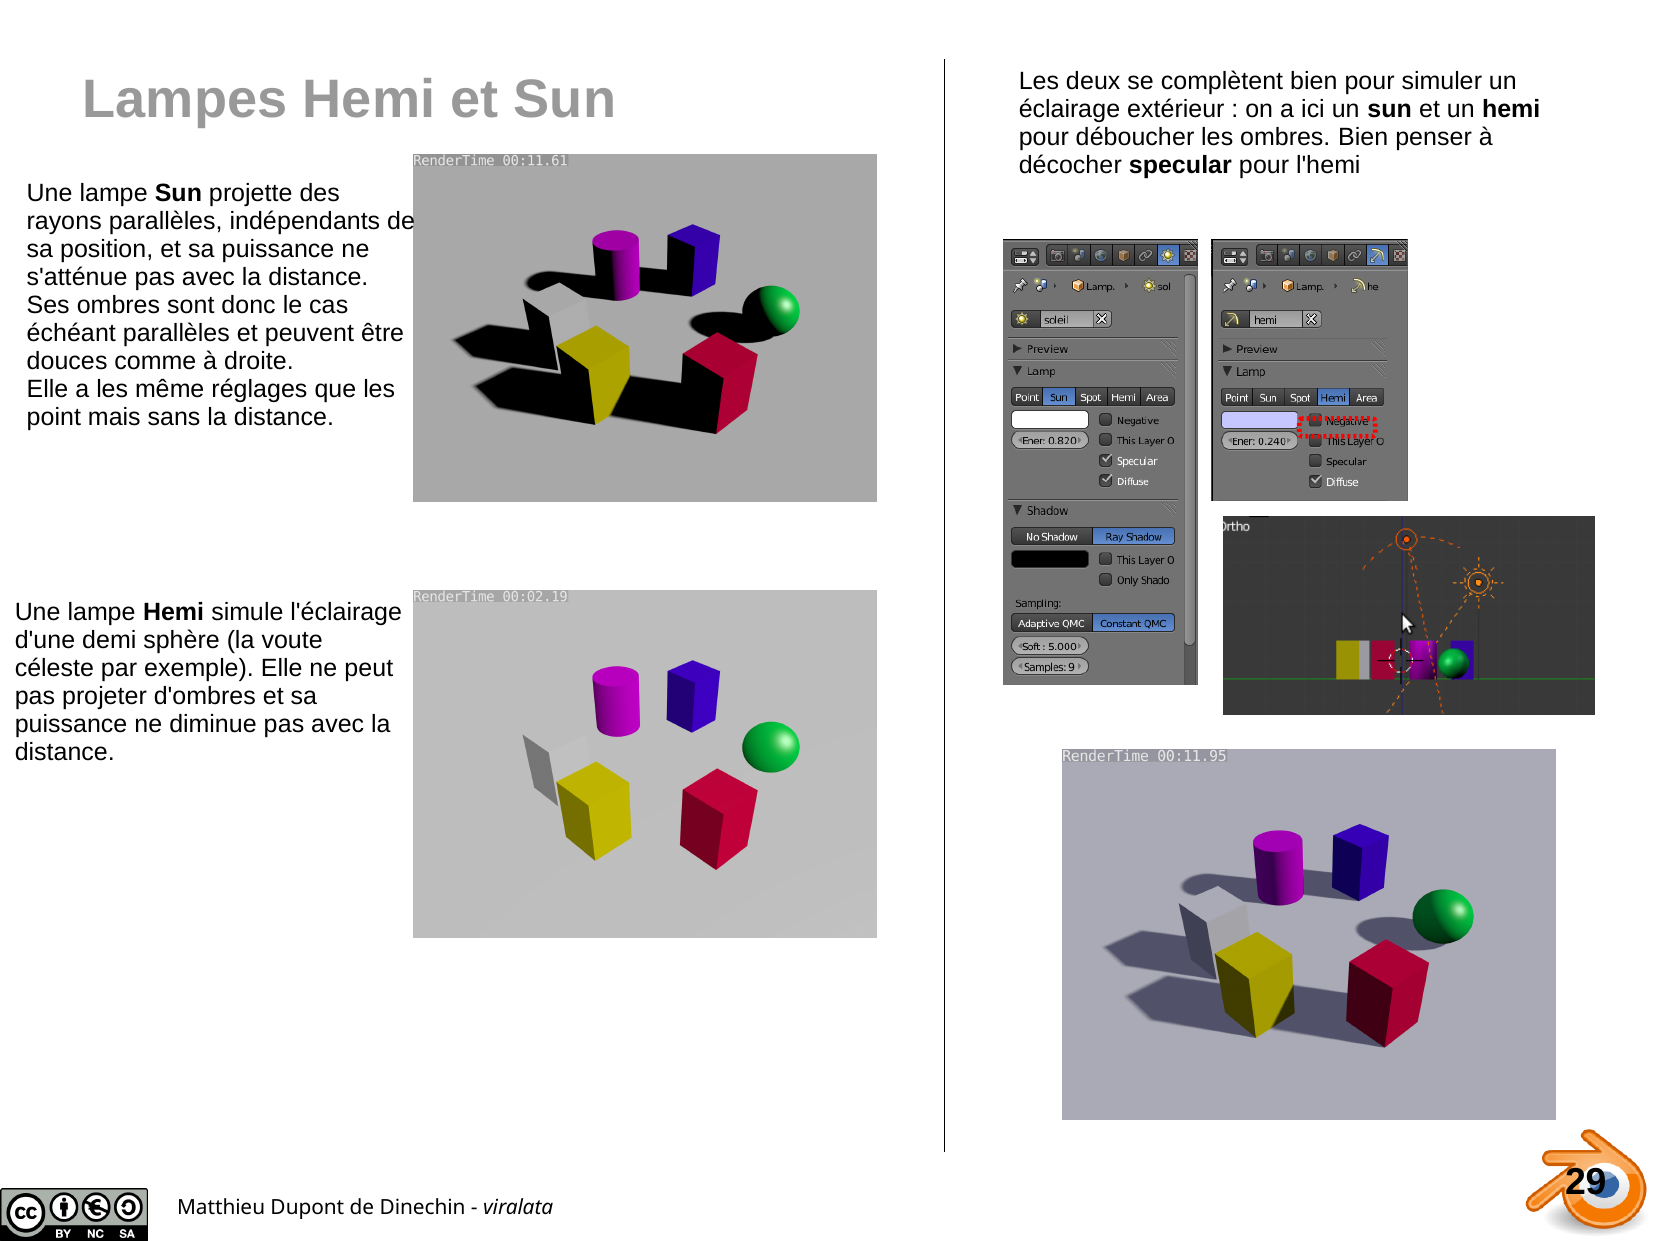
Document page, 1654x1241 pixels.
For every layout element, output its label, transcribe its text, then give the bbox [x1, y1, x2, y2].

picture [413, 590, 877, 938]
picture [1223, 516, 1595, 715]
text_box Une lampe Sun projette des rayons parallèles, indépendants de sa position, et sa puissance ne s'atténue pas avec la distance. Ses ombres sont donc le cas échéant parallèles et peuvent être douces comme à droite. Elle a les même réglages que les point mais sans la distance. [11, 171, 435, 469]
picture [1211, 239, 1408, 501]
picture [1003, 239, 1198, 686]
title Lampes Hemi et Sun [82, 56, 1565, 141]
text_box Les deux se complètent bien pour simuler un éclairage extérieur : on a ici un sun et un hemi pour déboucher les ombres. Bien penser à décocher specular pour l'hemi [1003, 59, 1565, 272]
text_box Une lampe Hemi simule l'éclairage d'une demi sphère (la voute céleste par exemple). Elle ne peut pas projeter d'ombres et sa puissance ne diminue pas avec la distance. [0, 590, 423, 804]
picture [0, 1188, 148, 1241]
picture [413, 154, 877, 502]
picture [1062, 749, 1648, 1241]
